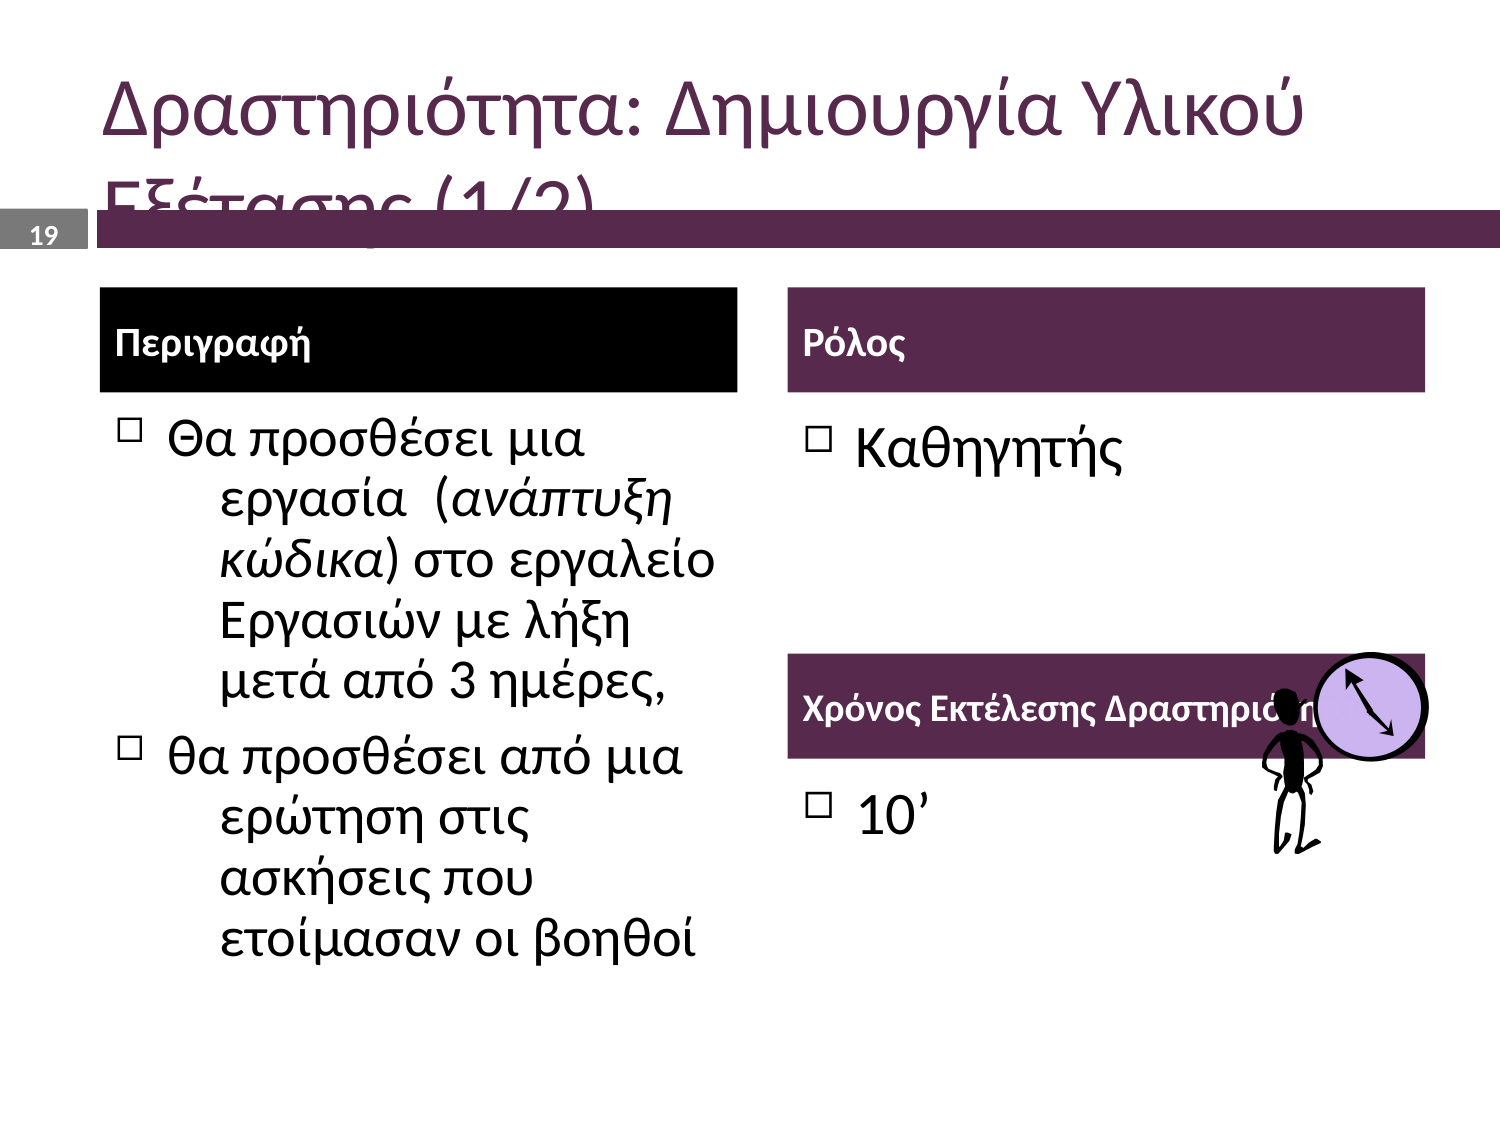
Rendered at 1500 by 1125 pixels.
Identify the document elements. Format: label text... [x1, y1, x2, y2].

title Δραστηριότητα: Δημιουργία Υλικού Εξέτασης (1/2) [87, 44, 1426, 188]
list Καθηγητής [787, 399, 1426, 634]
list Χρόνος Εκτέλεσης Δραστηριότητας [787, 653, 1262, 759]
text_box [0, 208, 88, 249]
picture [1262, 652, 1429, 854]
list 10’ [787, 766, 1426, 988]
list Ρόλος [787, 287, 1426, 393]
list Περιγραφή [99, 287, 738, 393]
list Θα προσθέσει μια εργασία (ανάπτυξη κώδικα) στο εργαλείο Εργασιών με λήξη μετά από 3 ημέρες, θα προσθέσει από μια ερώτηση στις ασκήσεις που ετοίμασαν οι βοηθοί [99, 399, 738, 988]
